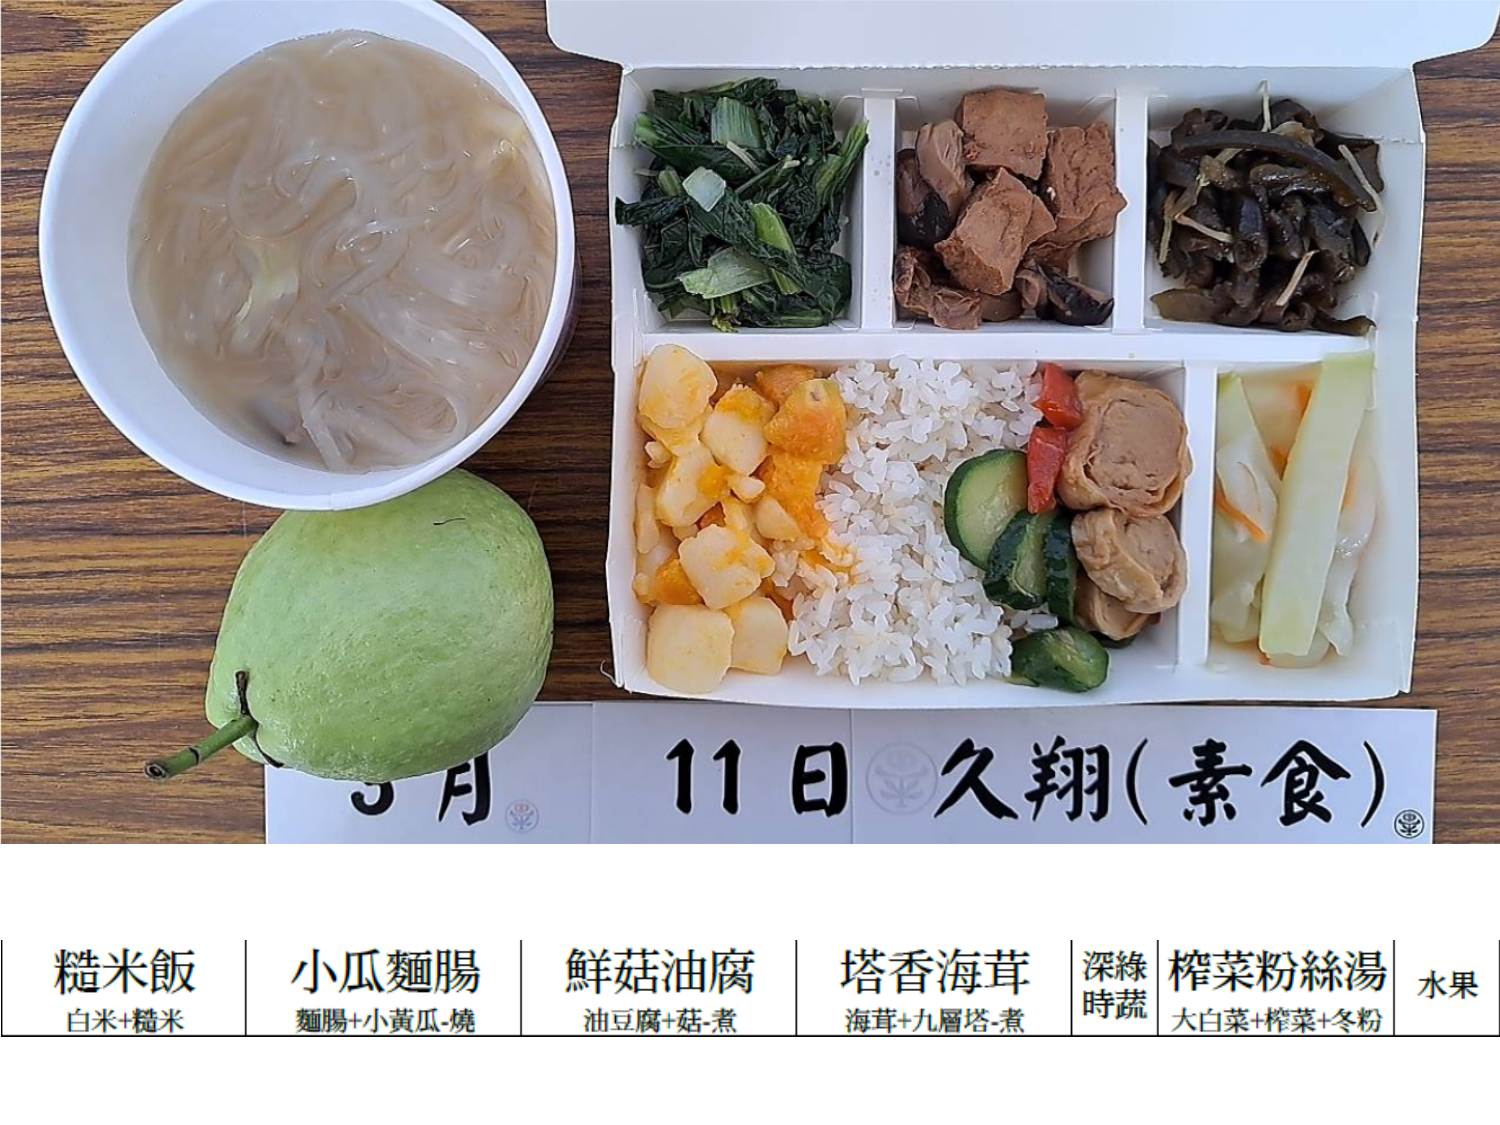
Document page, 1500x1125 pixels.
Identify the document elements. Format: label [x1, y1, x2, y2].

picture [0, 0, 1500, 844]
picture [1, 940, 1500, 1037]
